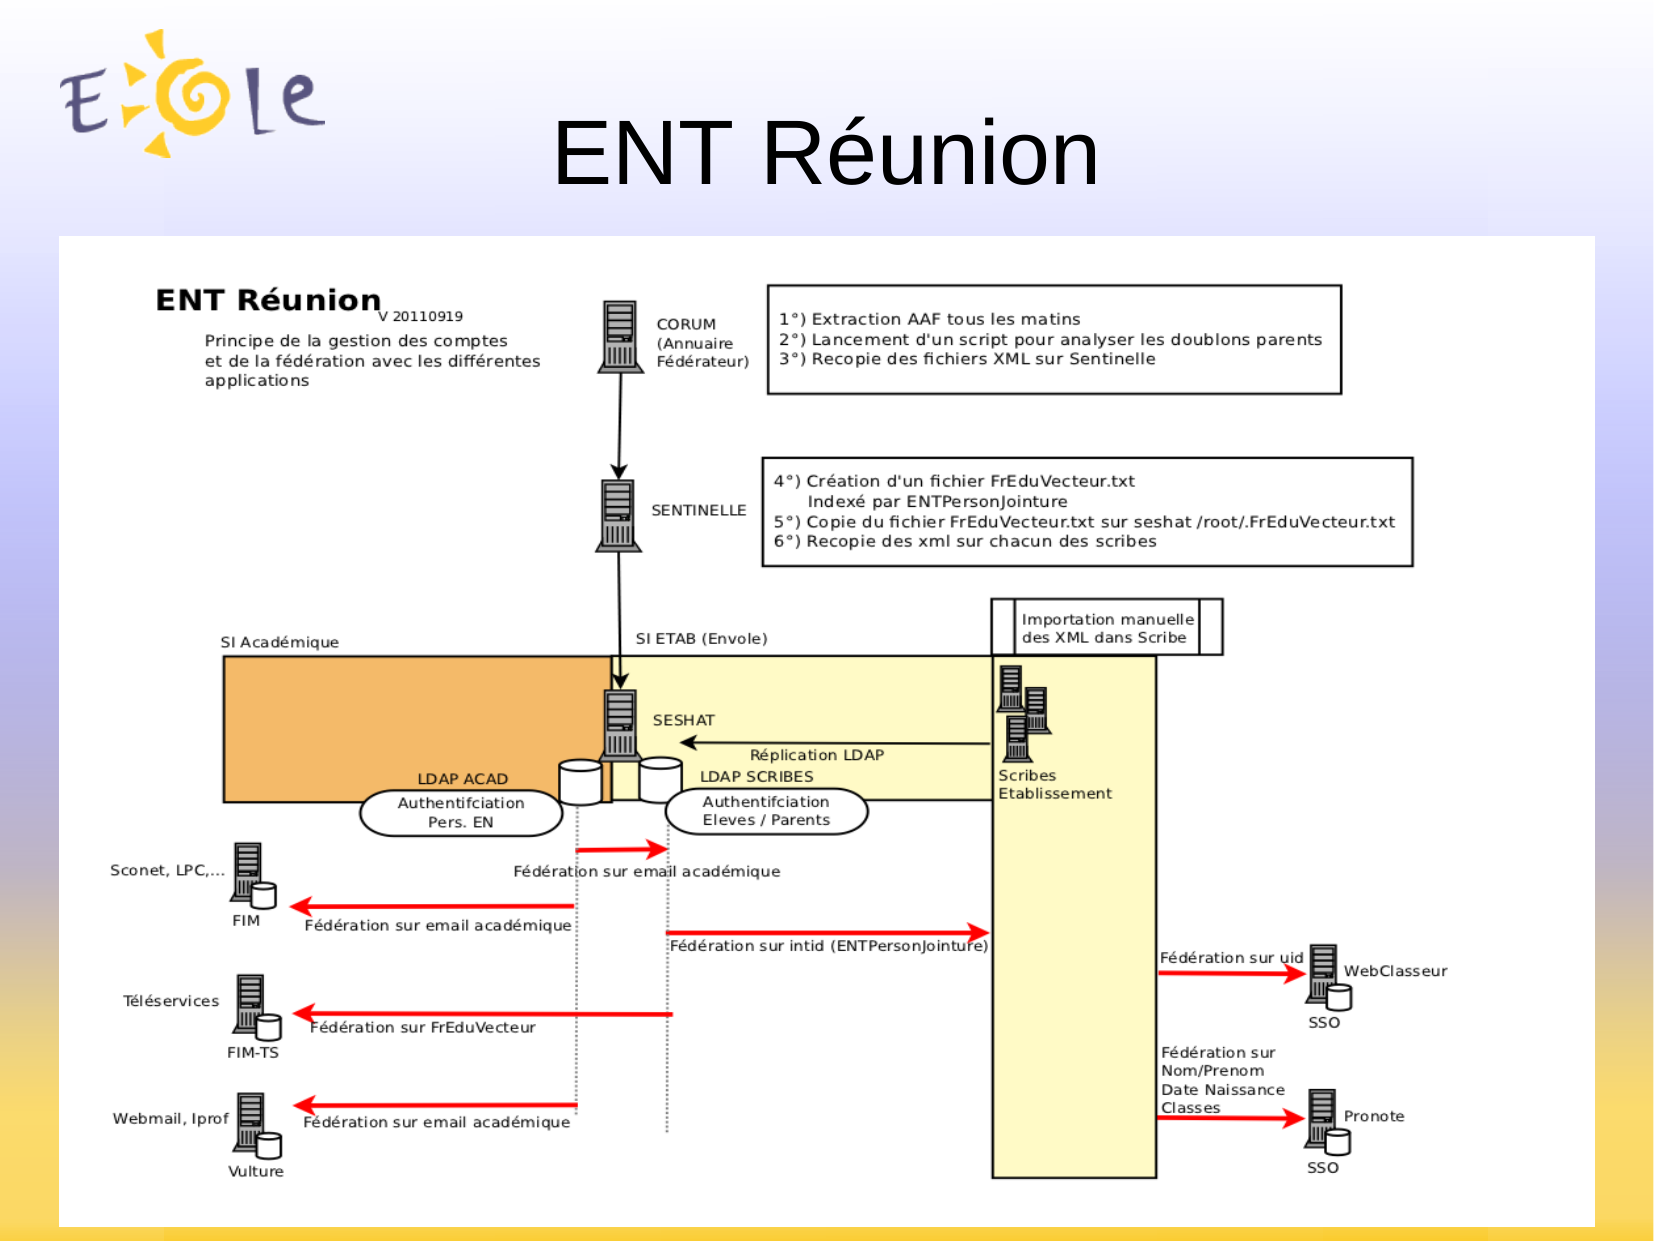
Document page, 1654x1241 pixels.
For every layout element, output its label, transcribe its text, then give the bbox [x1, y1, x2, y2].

picture [0, 0, 1654, 1241]
title ENT Réunion [82, 49, 1571, 236]
